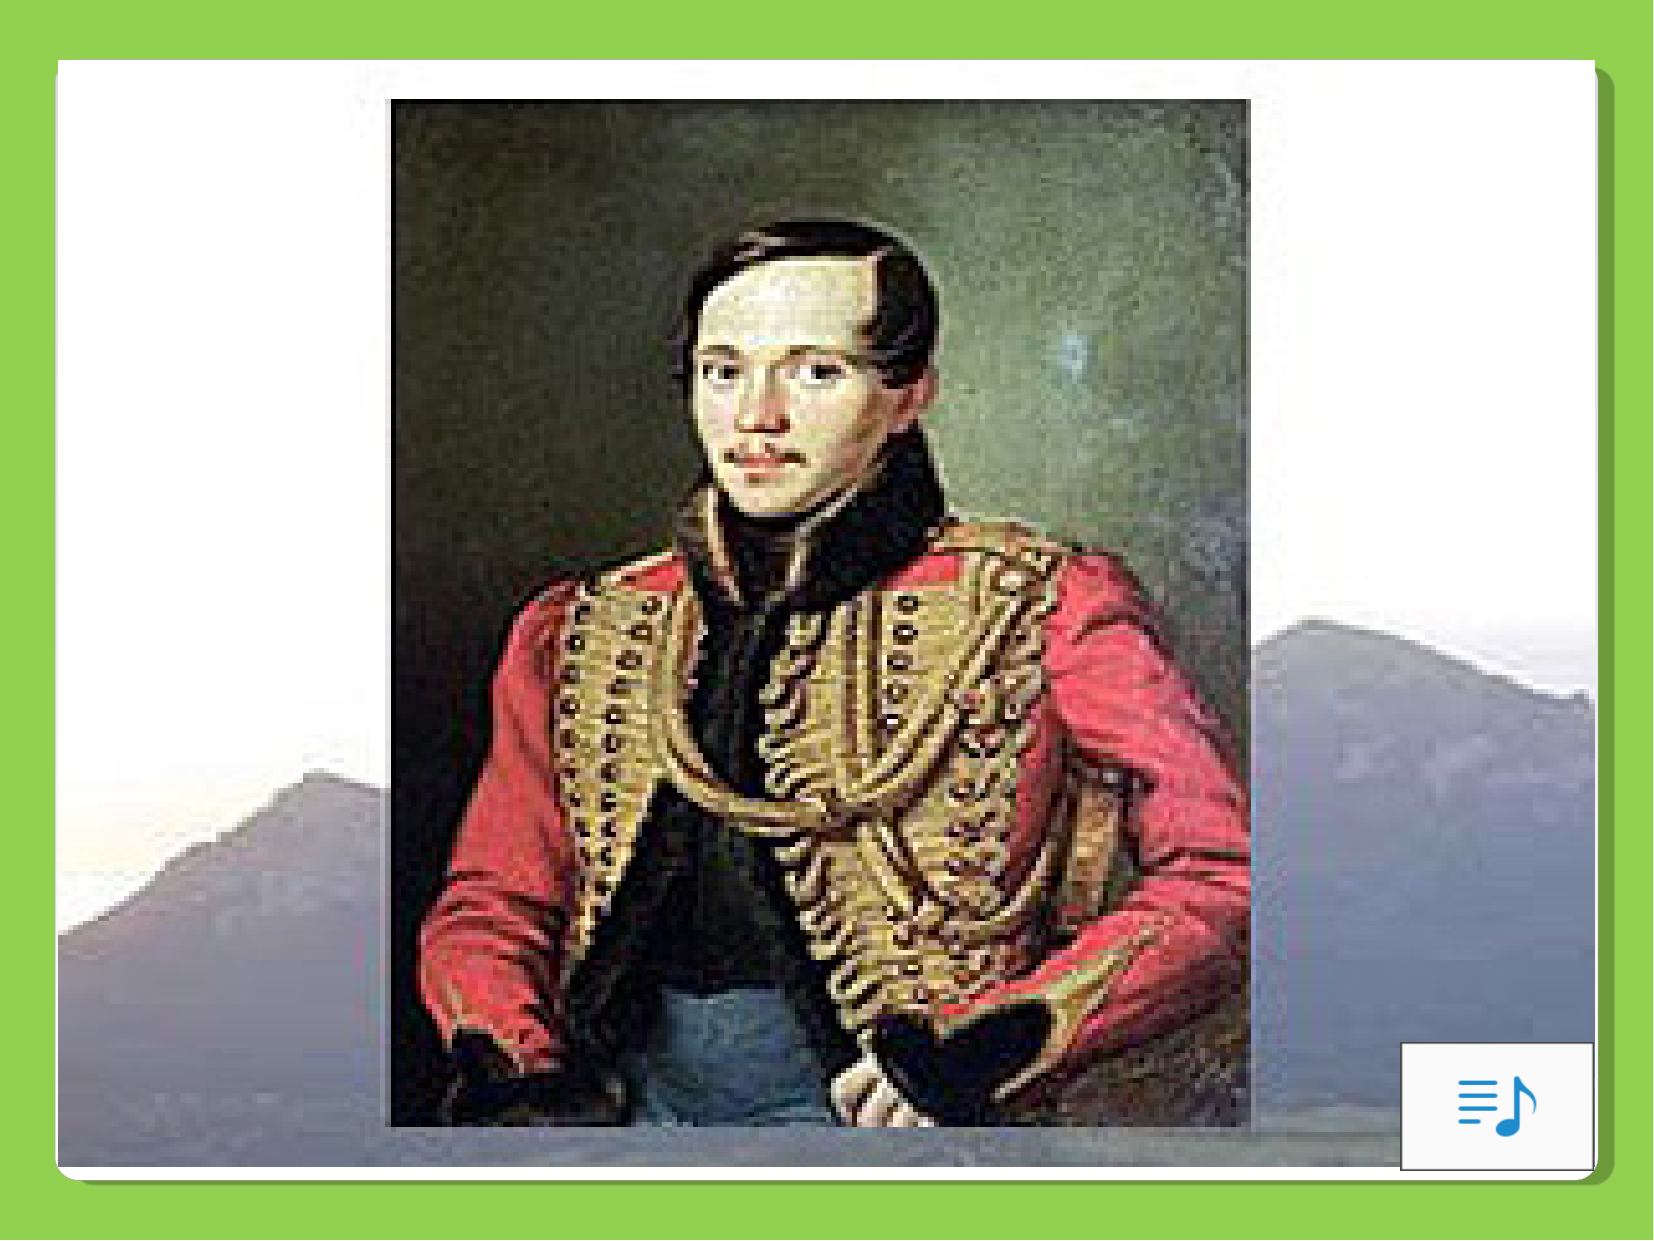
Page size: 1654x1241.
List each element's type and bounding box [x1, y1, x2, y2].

text_box [1399, 1041, 1595, 1172]
picture [58, 60, 1595, 1167]
